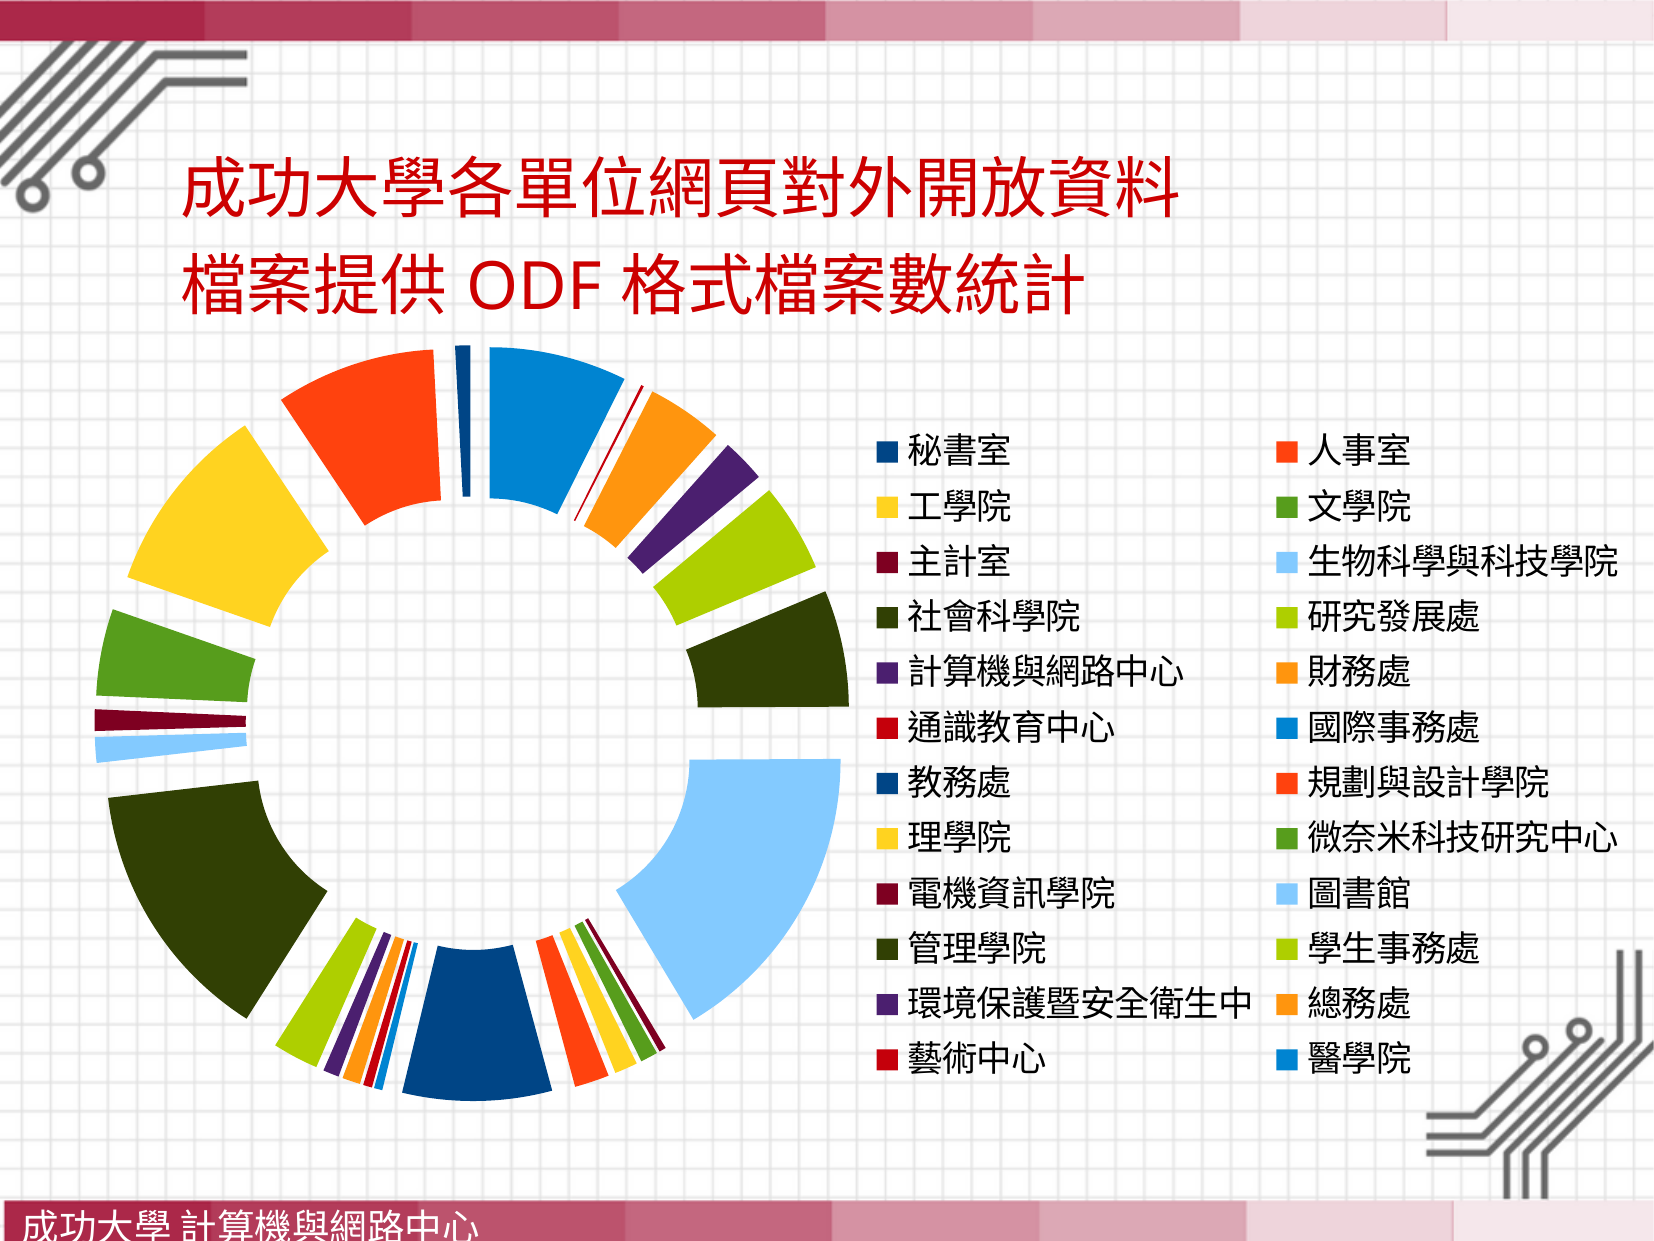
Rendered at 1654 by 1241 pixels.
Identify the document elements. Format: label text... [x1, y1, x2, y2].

picture [0, 0, 1654, 1241]
text_box 成功大學 計算機與網路中心 [6, 1190, 497, 1241]
text_box 成功大學各單位網頁對外開放資料檔案提供ODF格式檔案數統計 [165, 127, 1229, 321]
